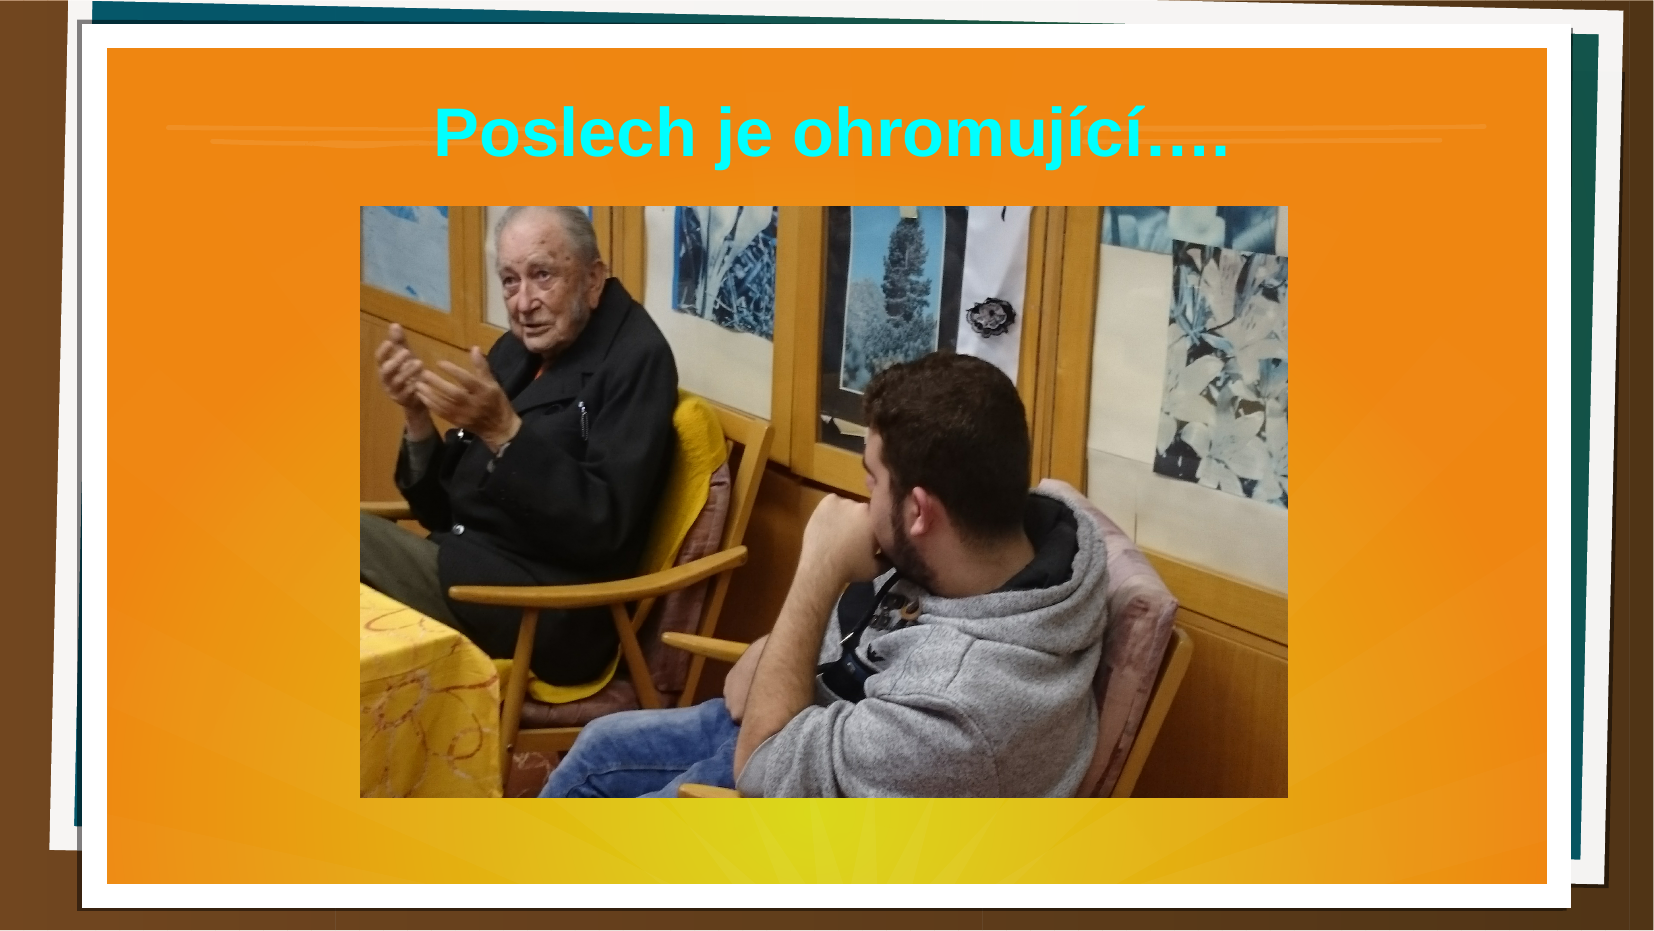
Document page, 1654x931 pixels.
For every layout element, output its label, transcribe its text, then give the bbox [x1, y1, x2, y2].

title Poslech je ohromující…. [307, 59, 1359, 207]
picture [360, 206, 1288, 798]
